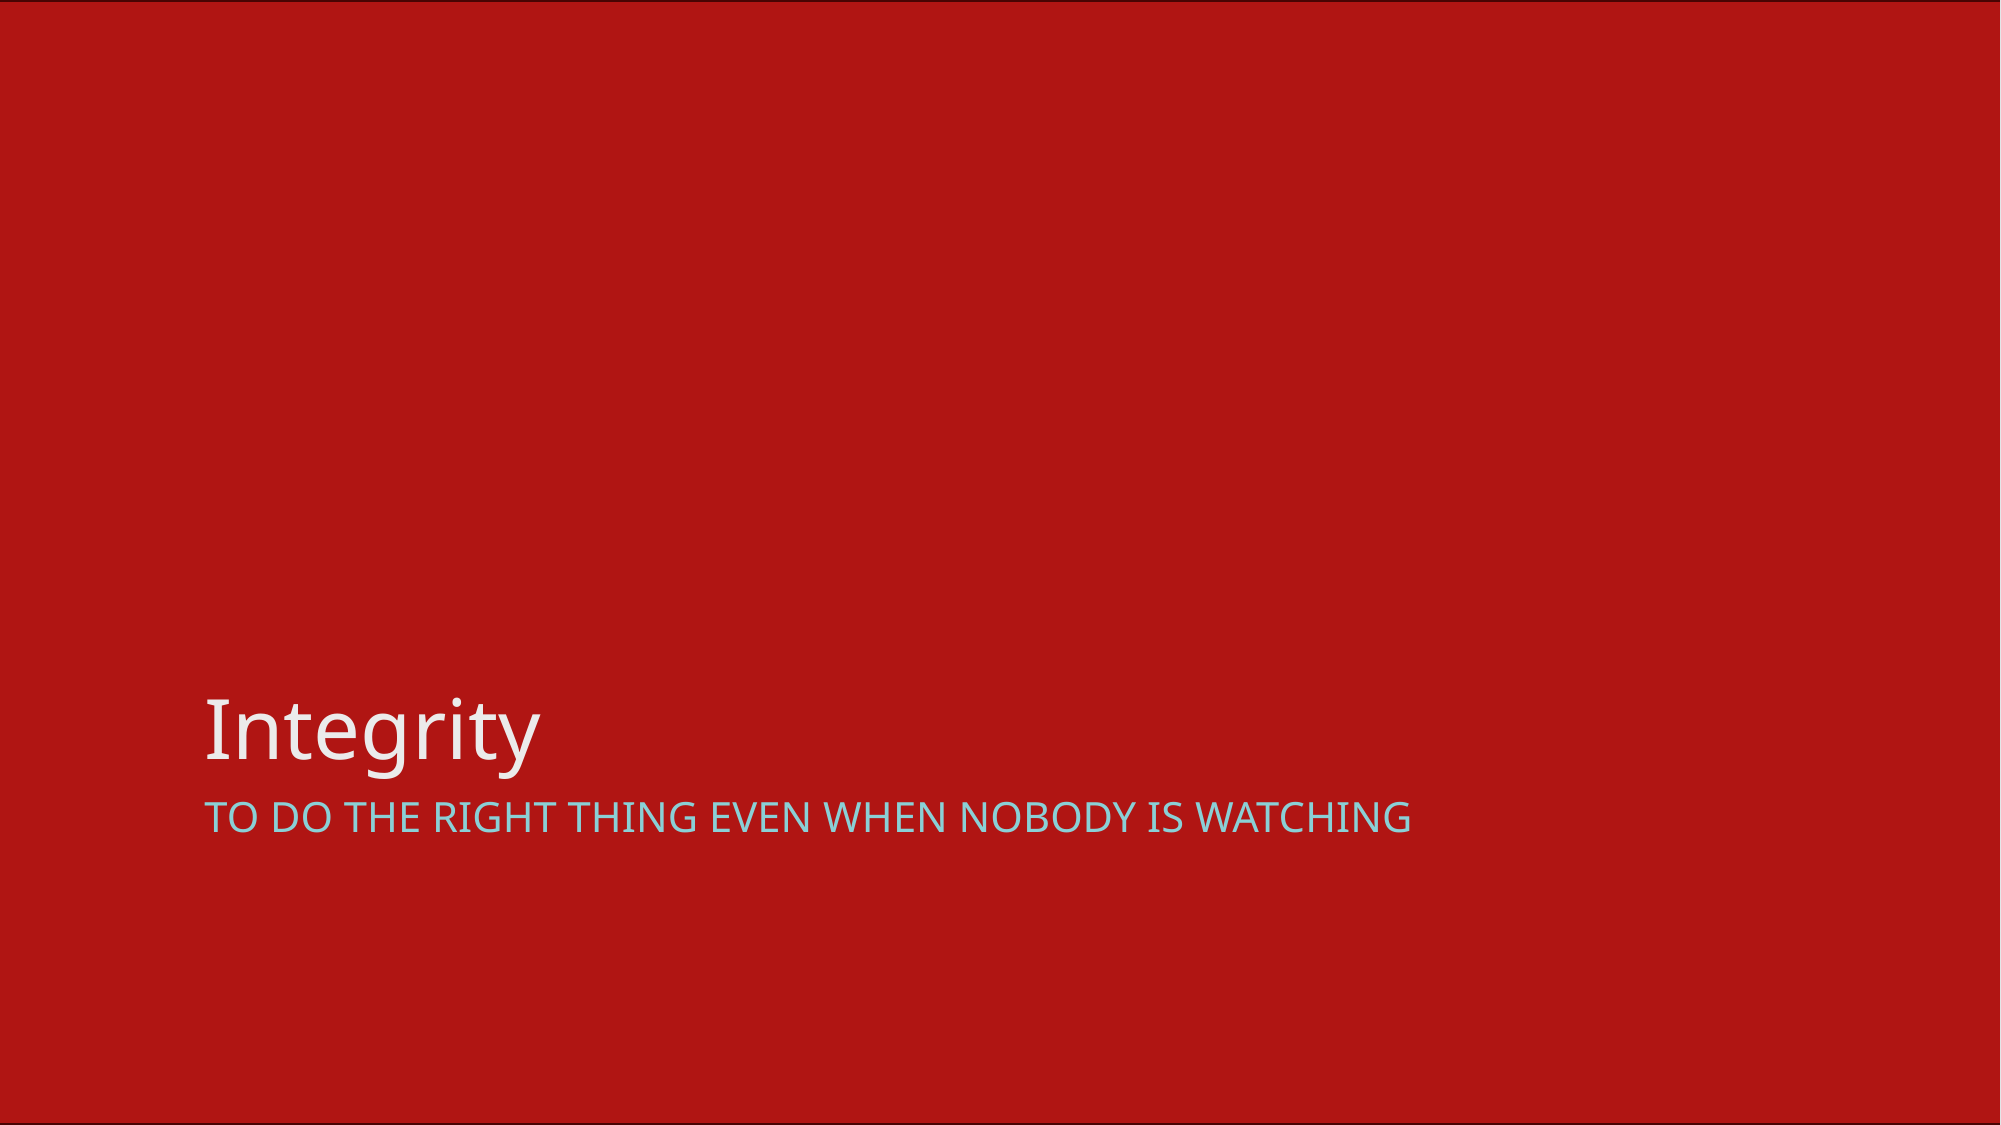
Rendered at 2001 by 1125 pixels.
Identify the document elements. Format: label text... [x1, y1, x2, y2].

title Integrity [189, 469, 1638, 783]
list To do the right thing even when nobody is watching [189, 783, 1638, 925]
text_box [0, 0, 2000, 1125]
